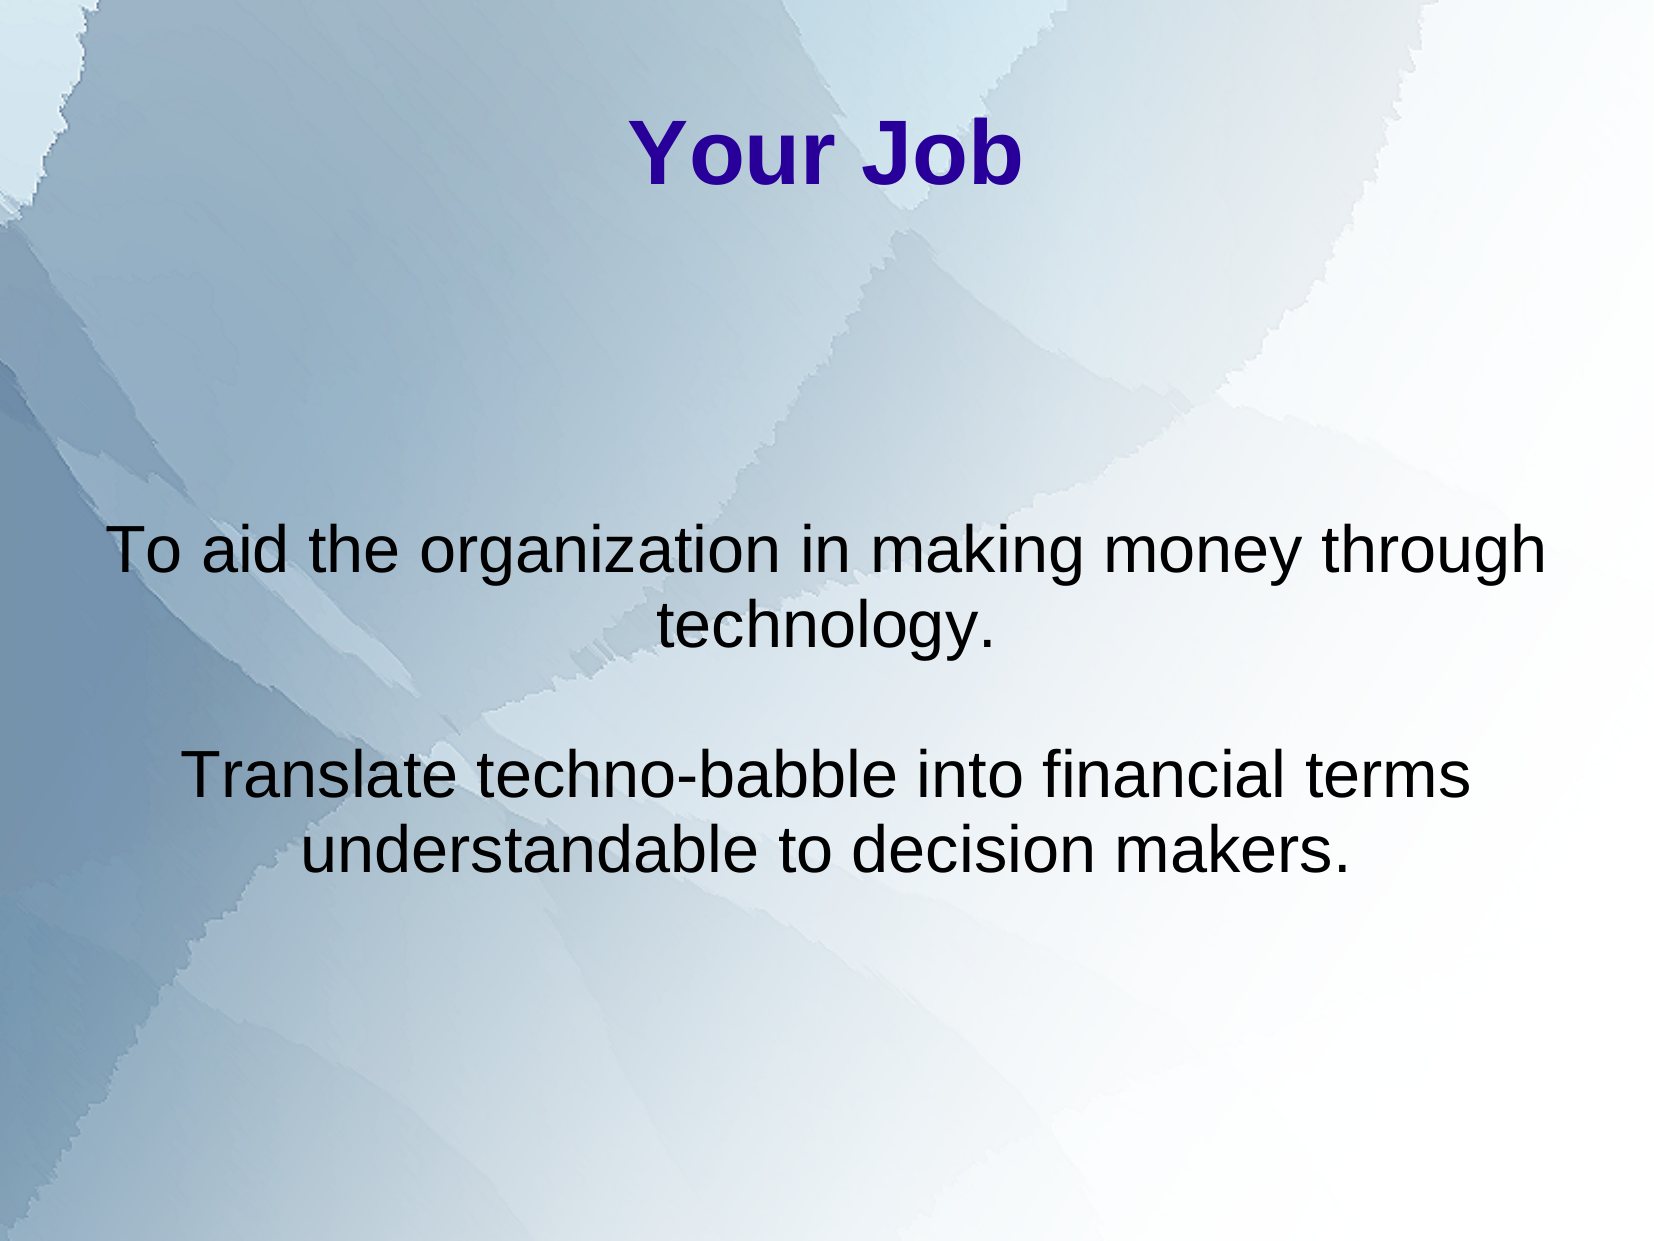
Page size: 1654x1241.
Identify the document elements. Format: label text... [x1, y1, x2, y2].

title Your Job [82, 56, 1571, 250]
picture [0, 0, 1654, 1241]
subtitle To aid the organization in making money through technology. Translate techno-babble into financial terms understandable to decision makers. [82, 297, 1571, 1102]
